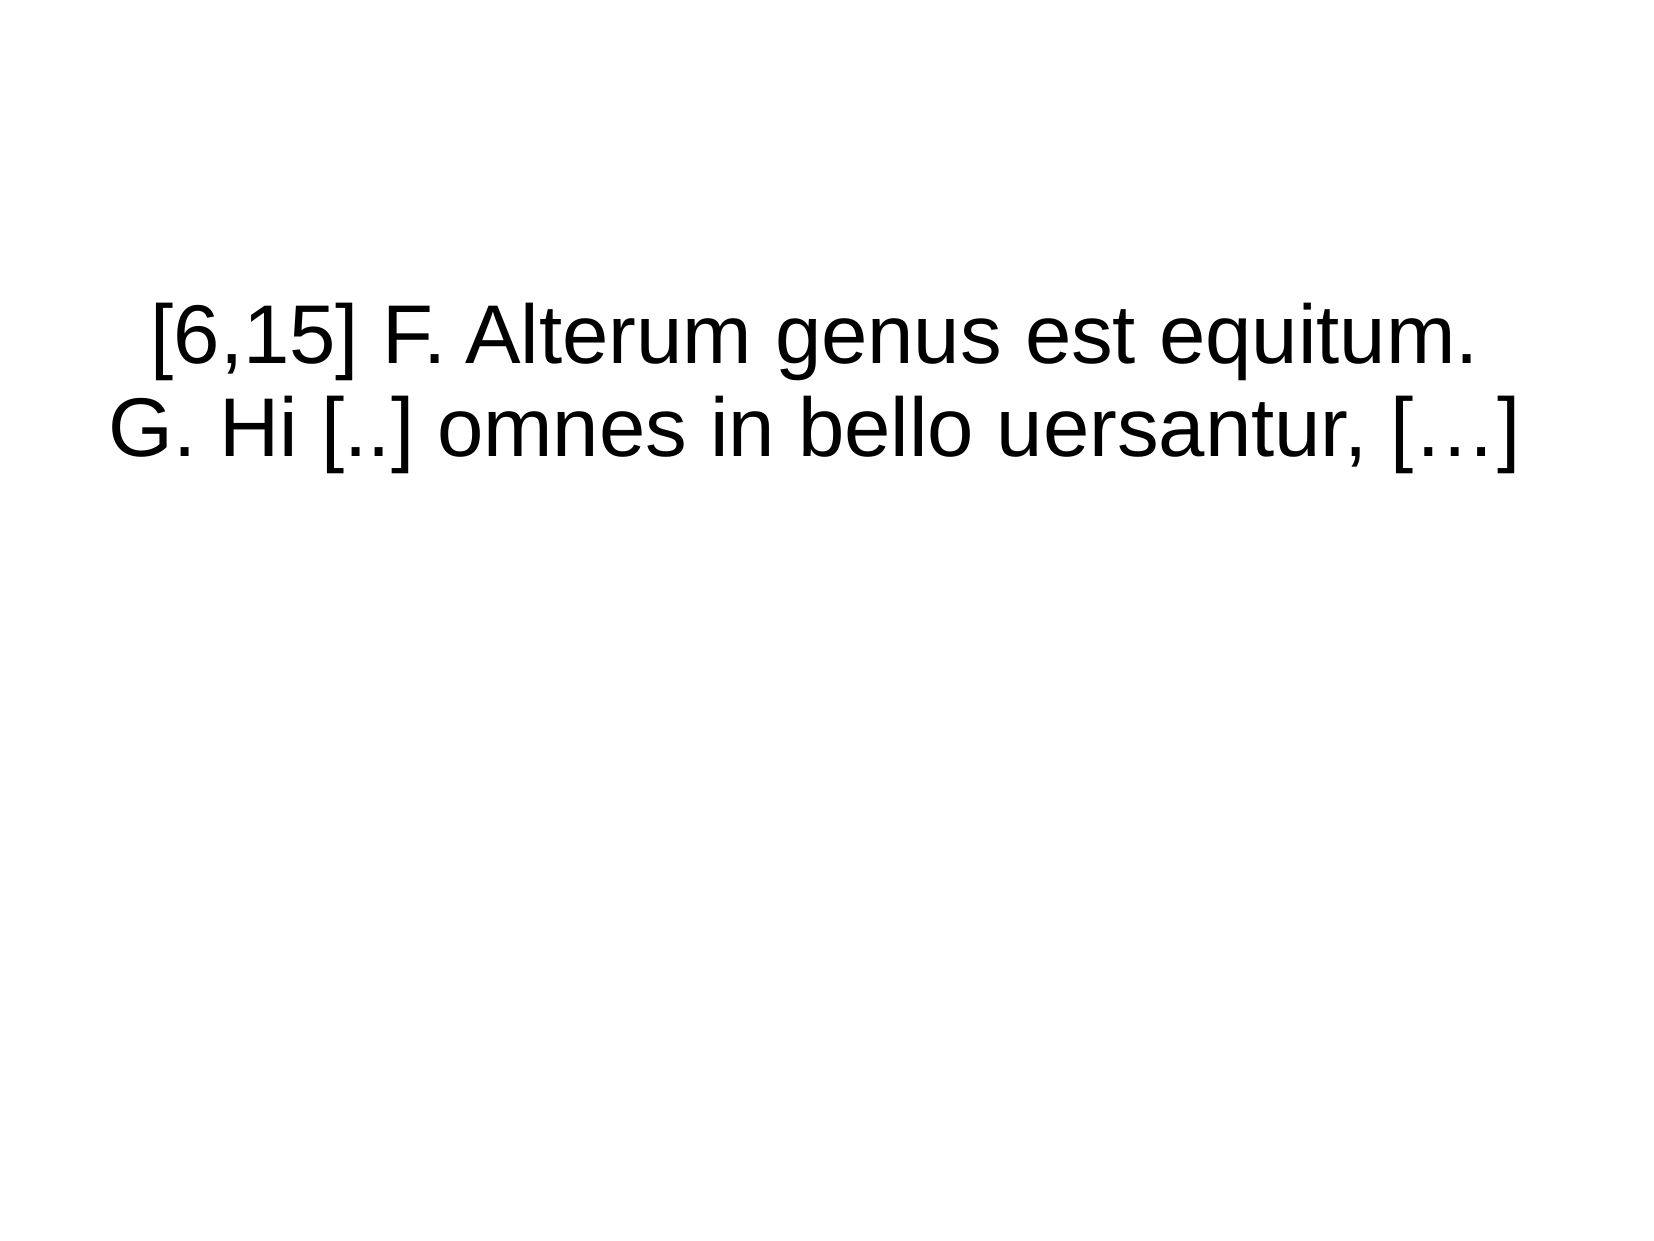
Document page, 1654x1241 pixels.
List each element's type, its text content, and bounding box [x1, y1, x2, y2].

subtitle [6,15] F. Alterum genus est equitum. G. Hi [..] omnes in bello uersantur, […] [82, 82, 1571, 1109]
